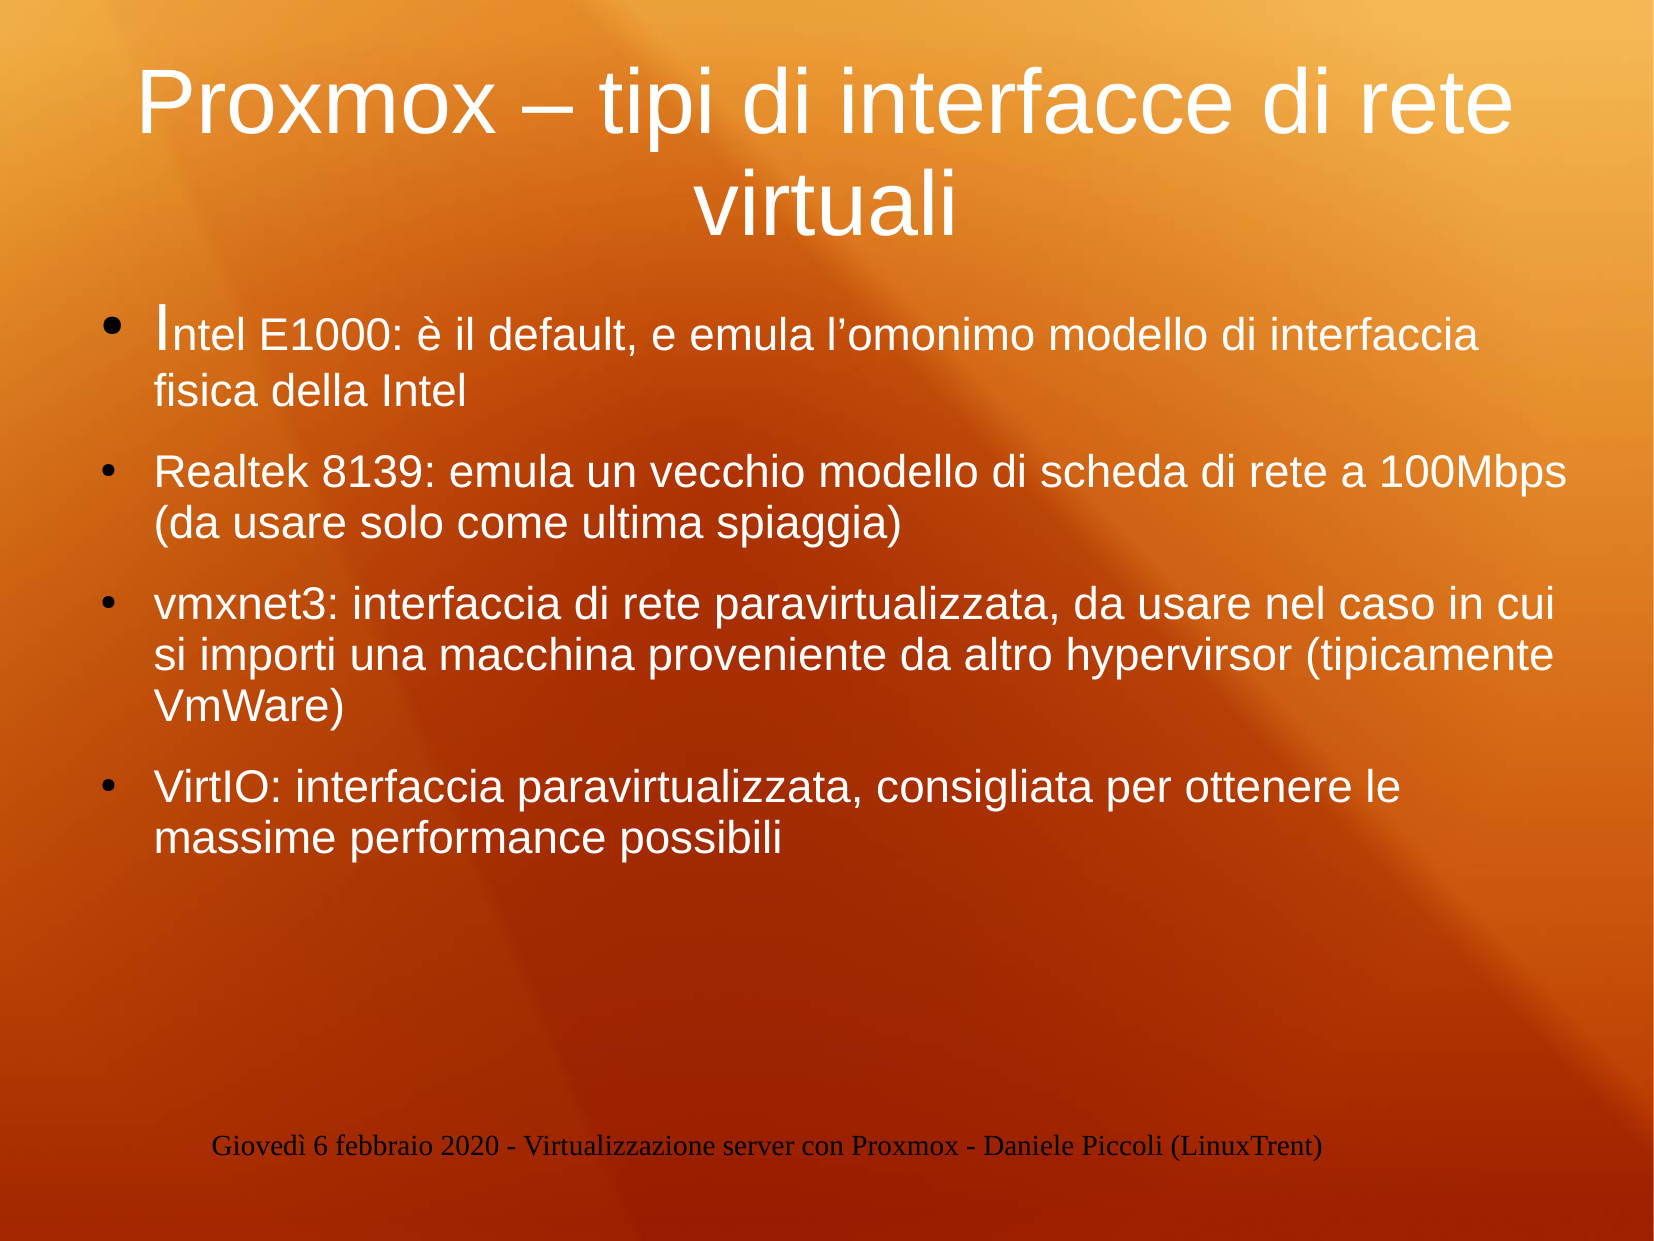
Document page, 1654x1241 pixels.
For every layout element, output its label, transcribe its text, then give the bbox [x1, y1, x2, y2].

list Intel E1000: è il default, e emula l’omonimo modello di interfaccia fisica della Intel Realtek 8139: emula un vecchio modello di scheda di rete a 100Mbps (da usare solo come ultima spiaggia) vmxnet3: interfaccia di rete paravirtualizzata, da usare nel caso in cui si importi una macchina proveniente da altro hypervirsor (tipicamente VmWare) VirtIO: interfaccia paravirtualizzata, consigliata per ottenere le massime performance possibili [82, 290, 1571, 1010]
picture [0, 0, 1654, 1241]
title Proxmox – tipi di interfacce di rete virtuali [82, 49, 1571, 257]
